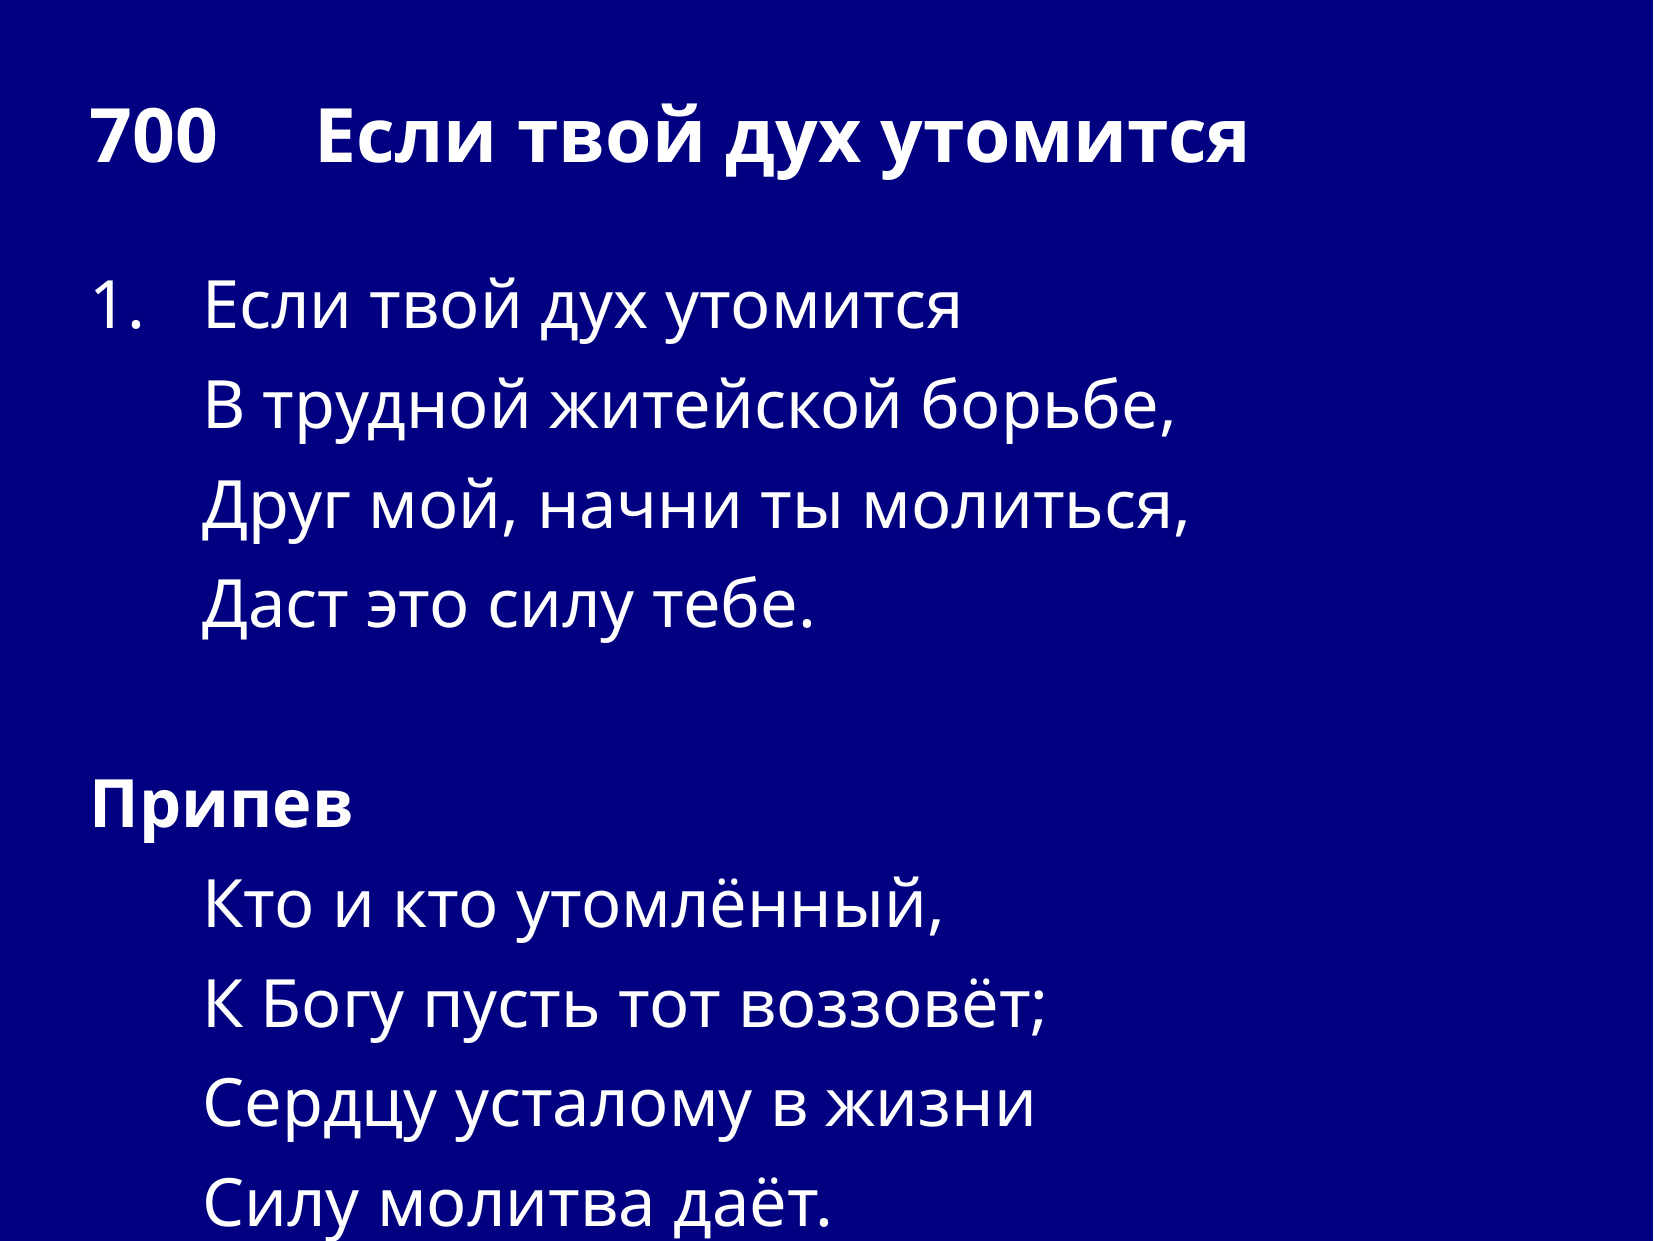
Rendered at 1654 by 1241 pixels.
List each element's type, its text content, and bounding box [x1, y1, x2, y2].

text_box 700 Если твой дух утомится [75, 75, 1576, 188]
text_box 1. Если твой дух утомится В трудной житейской борьбе, Друг мой, начни ты молиться, Даст это силу тебе. Припев Кто и кто утомлённый, К Богу пусть тот воззовёт; Сердцу усталому в жизни Силу молитва даёт. [75, 188, 1576, 1163]
